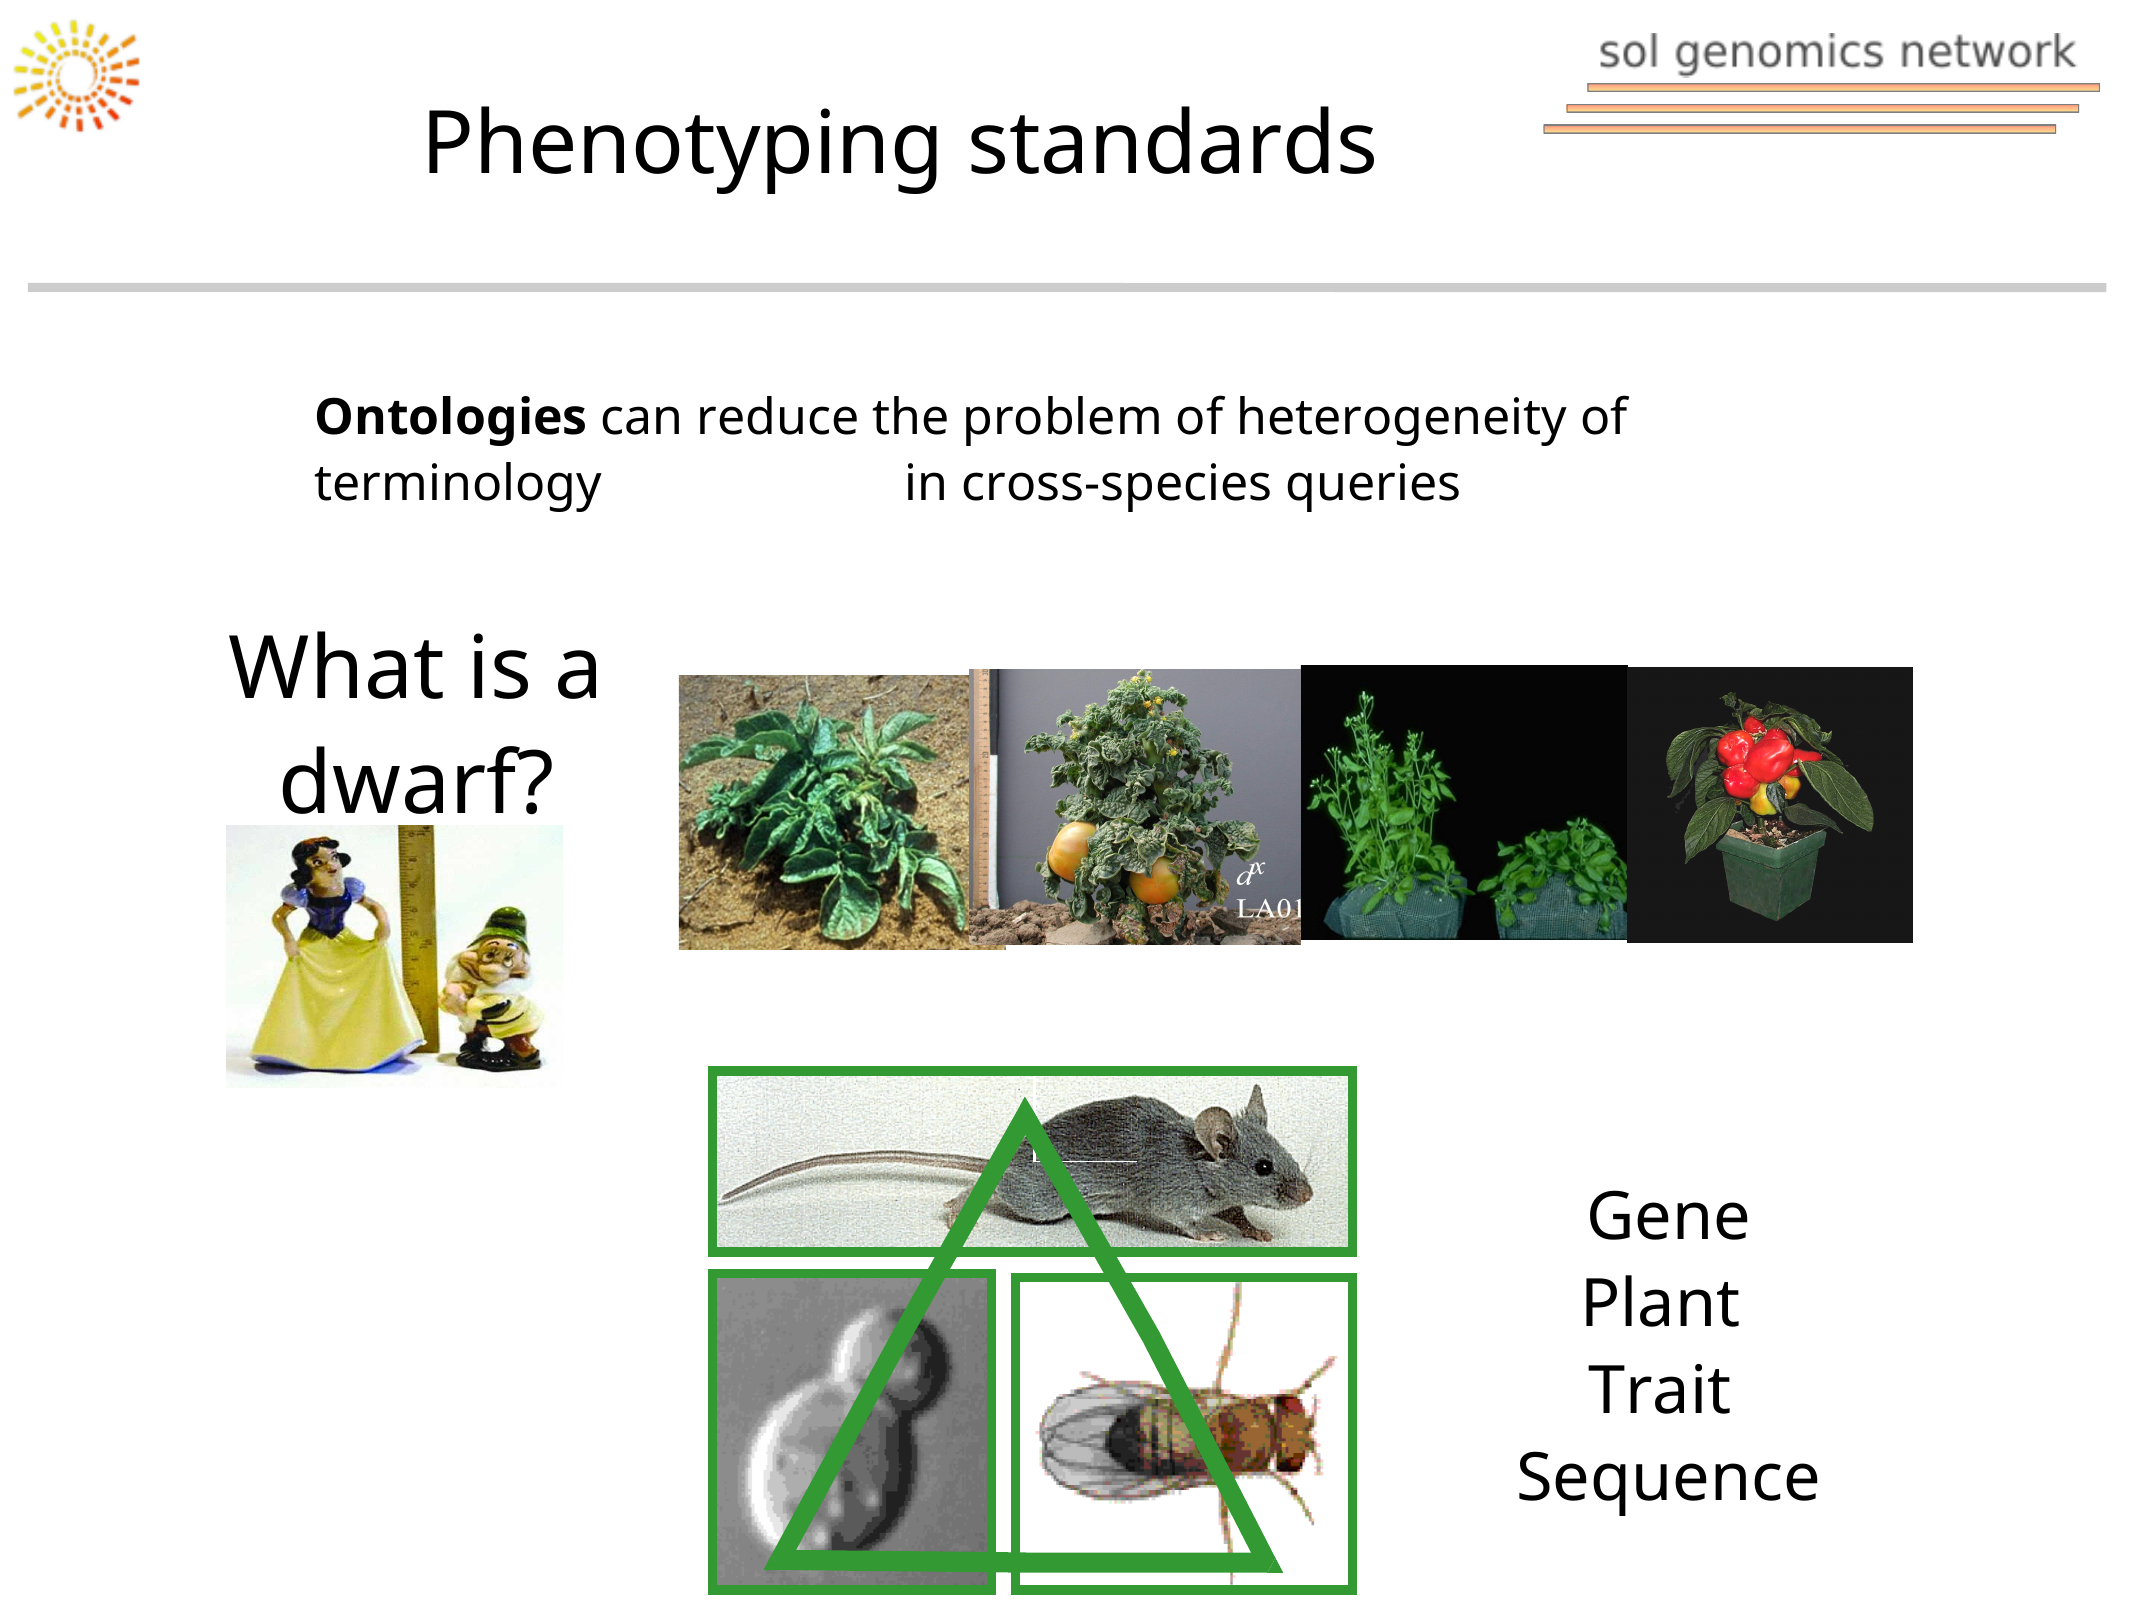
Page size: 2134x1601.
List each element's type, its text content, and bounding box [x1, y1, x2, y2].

picture [717, 1278, 987, 1585]
picture [798, 1278, 987, 1552]
picture [226, 825, 563, 1088]
picture [1020, 1282, 1250, 1552]
text_box [1566, 104, 2080, 113]
text_box [1587, 83, 2100, 92]
text_box Ontologies can reduce the problem of heterogeneity of terminology in cross-species queries [299, 375, 1801, 504]
picture [717, 1076, 1033, 1247]
picture [1597, 33, 2078, 78]
picture [1036, 1076, 1348, 1247]
text_box [763, 1096, 1284, 1573]
picture [1020, 1282, 1348, 1585]
text_box [1543, 124, 2057, 134]
picture [963, 1137, 1088, 1247]
text_box Gene Plant Trait Sequence [1425, 1162, 1913, 1476]
picture [678, 665, 1913, 950]
picture [4, 6, 150, 151]
text_box Phenotyping standards [262, 75, 1538, 191]
text_box What is a dwarf? [191, 600, 642, 812]
